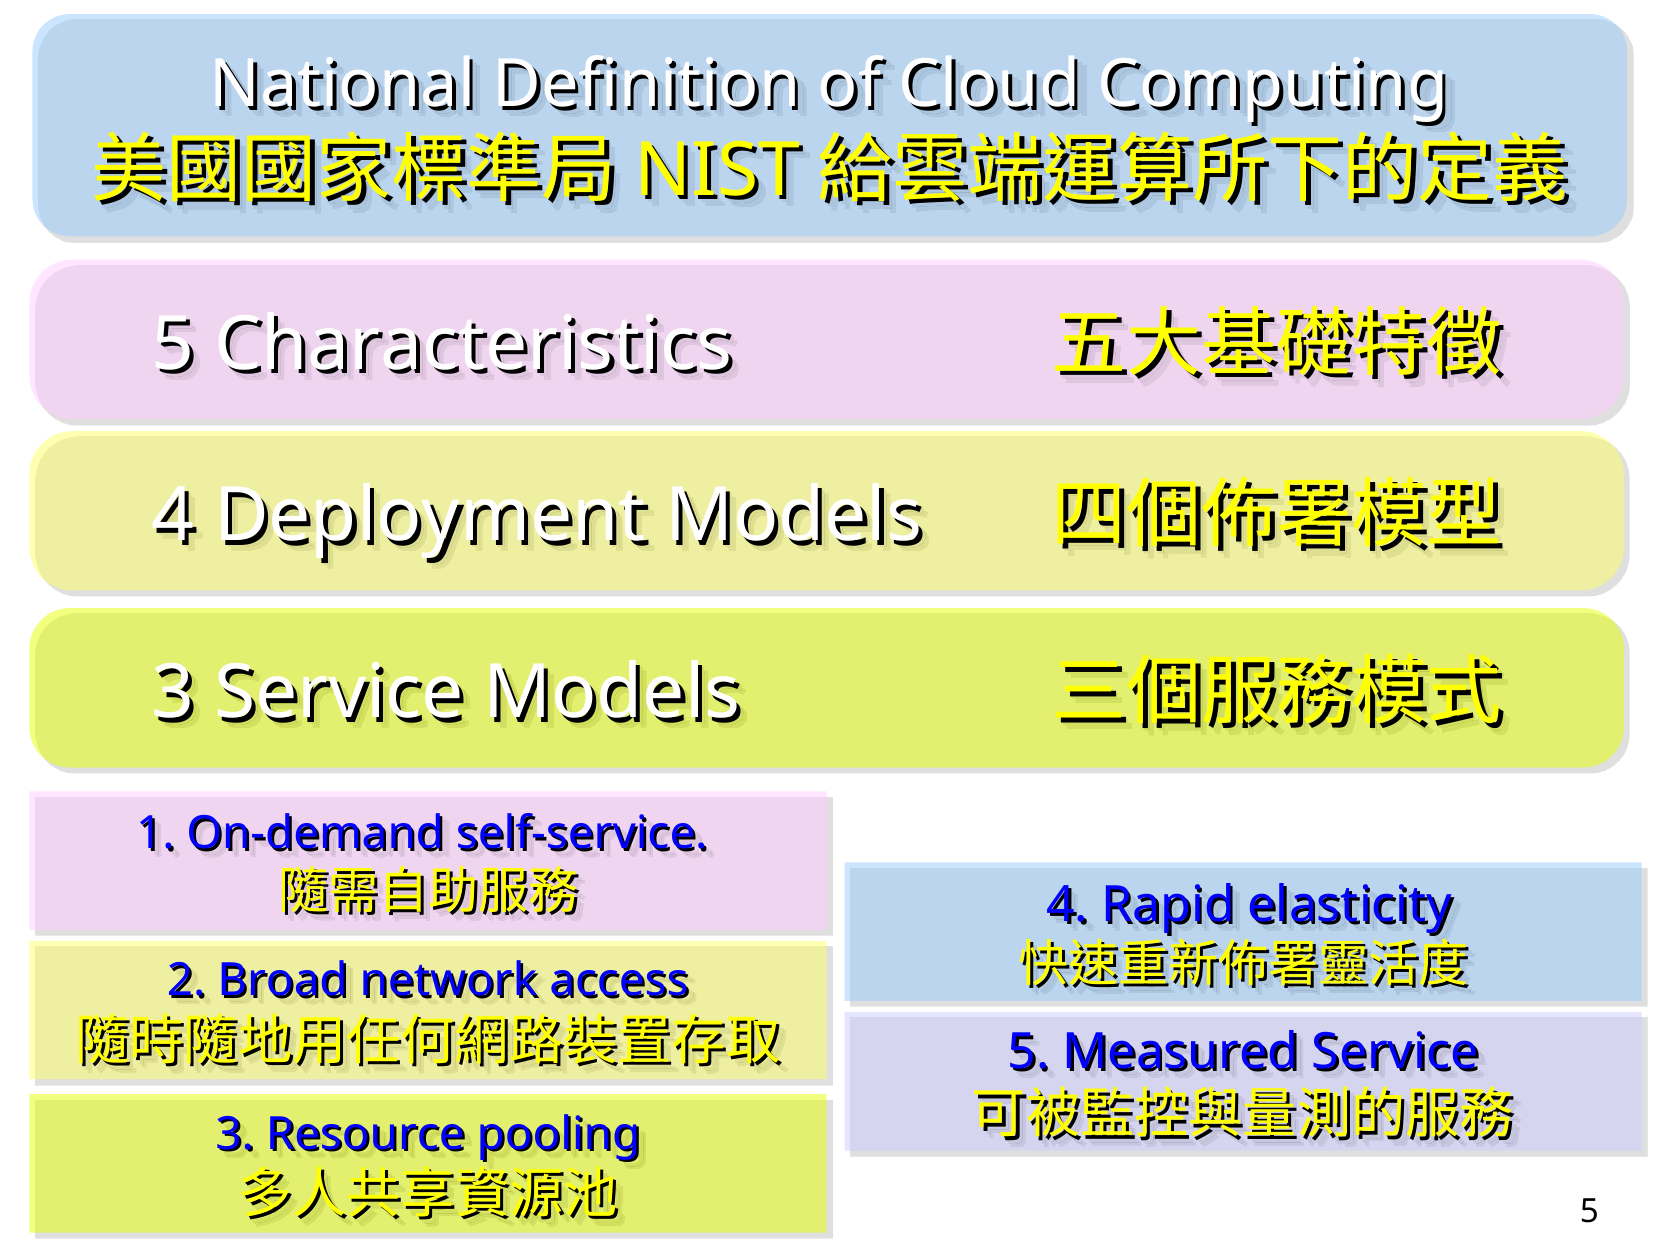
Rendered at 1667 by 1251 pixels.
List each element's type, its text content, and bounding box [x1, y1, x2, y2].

text_box 4 Deployment Models 四個佈署模型 [29, 431, 1624, 591]
text_box 4. Rapid elasticity 快速重新佈署靈活度 [844, 862, 1642, 1001]
text_box 1. On-demand self-service. 隨需自助服務 [29, 791, 827, 930]
text_box 3. Resource pooling 多人共享資源池 [29, 1094, 827, 1233]
text_box National Definition of Cloud Computing 美國國家標準局NIST給雲端運算所下的定義 [32, 14, 1628, 237]
text_box 3 Service Models 三個服務模式 [29, 608, 1624, 768]
text_box 2. Broad network access 隨時隨地用任何網路裝置存取 [29, 940, 827, 1080]
text_box 5. Measured Service 可被監控與量測的服務 [844, 1011, 1642, 1151]
text_box 5 Characteristics 五大基礎特徵 [29, 259, 1624, 420]
